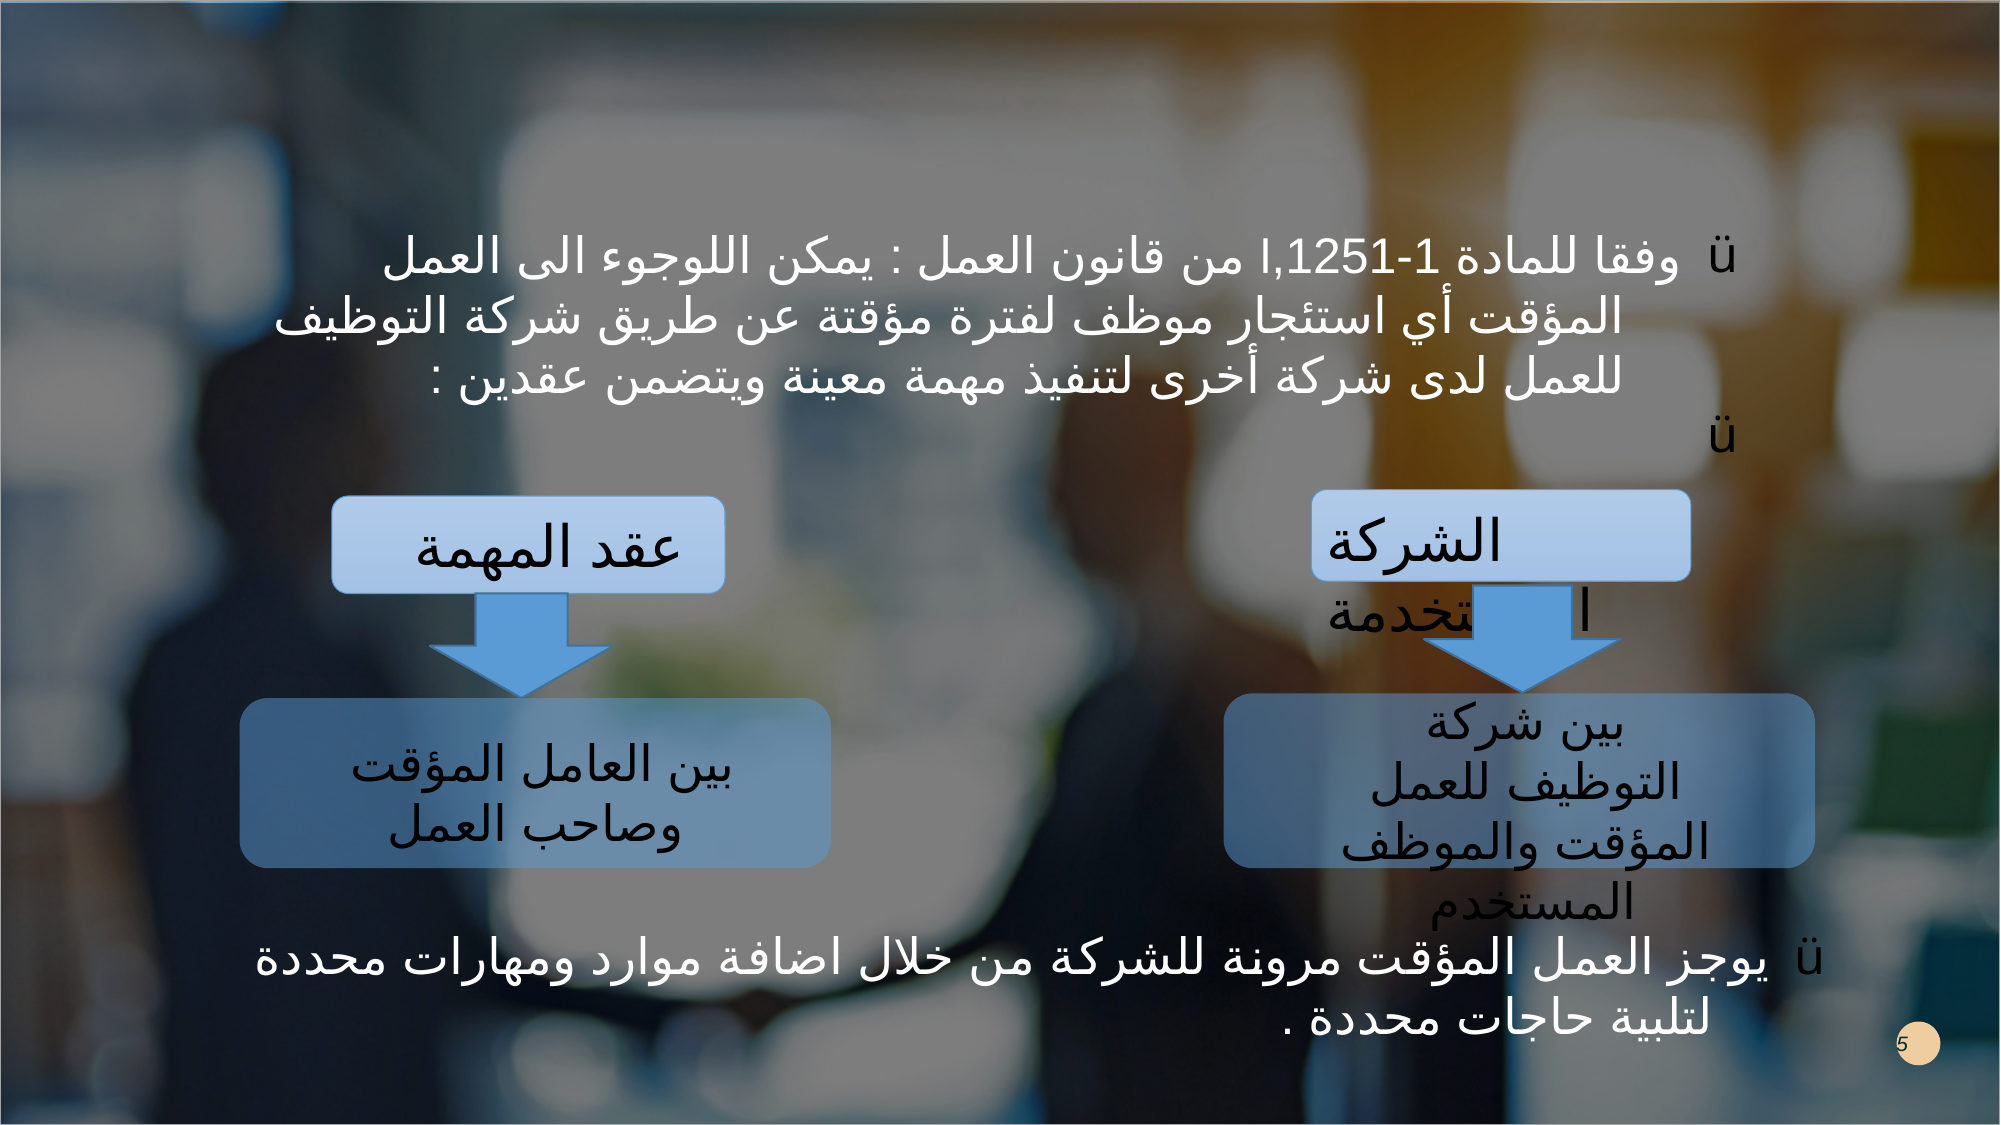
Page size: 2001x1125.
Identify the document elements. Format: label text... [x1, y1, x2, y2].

text_box بين شركة التوظيف للعمل المؤقت والموظف المستخدم [1319, 682, 1733, 880]
text_box وفقا للمادة 1-1251,l من قانون العمل : يمكن اللوجوء الى العمل المؤقت أي استئجار موظف لفترة مؤقتة عن طريق شركة التوظيف للعمل لدى شركة أخرى لتنفيذ مهمة معينة ويتضمن عقدين : [254, 215, 1769, 474]
text_box الشركة المستخدمة [1311, 496, 1691, 582]
text_box عقد المهمة [399, 502, 743, 588]
text_box يوجز العمل المؤقت مرونة للشركة من خلال اضافة موارد ومهارات محددة لتلبية حاجات محددة . [239, 917, 1841, 1054]
text_box [1, 3, 1999, 1124]
text_box بين العامل المؤقت وصاحب العمل [254, 723, 831, 861]
